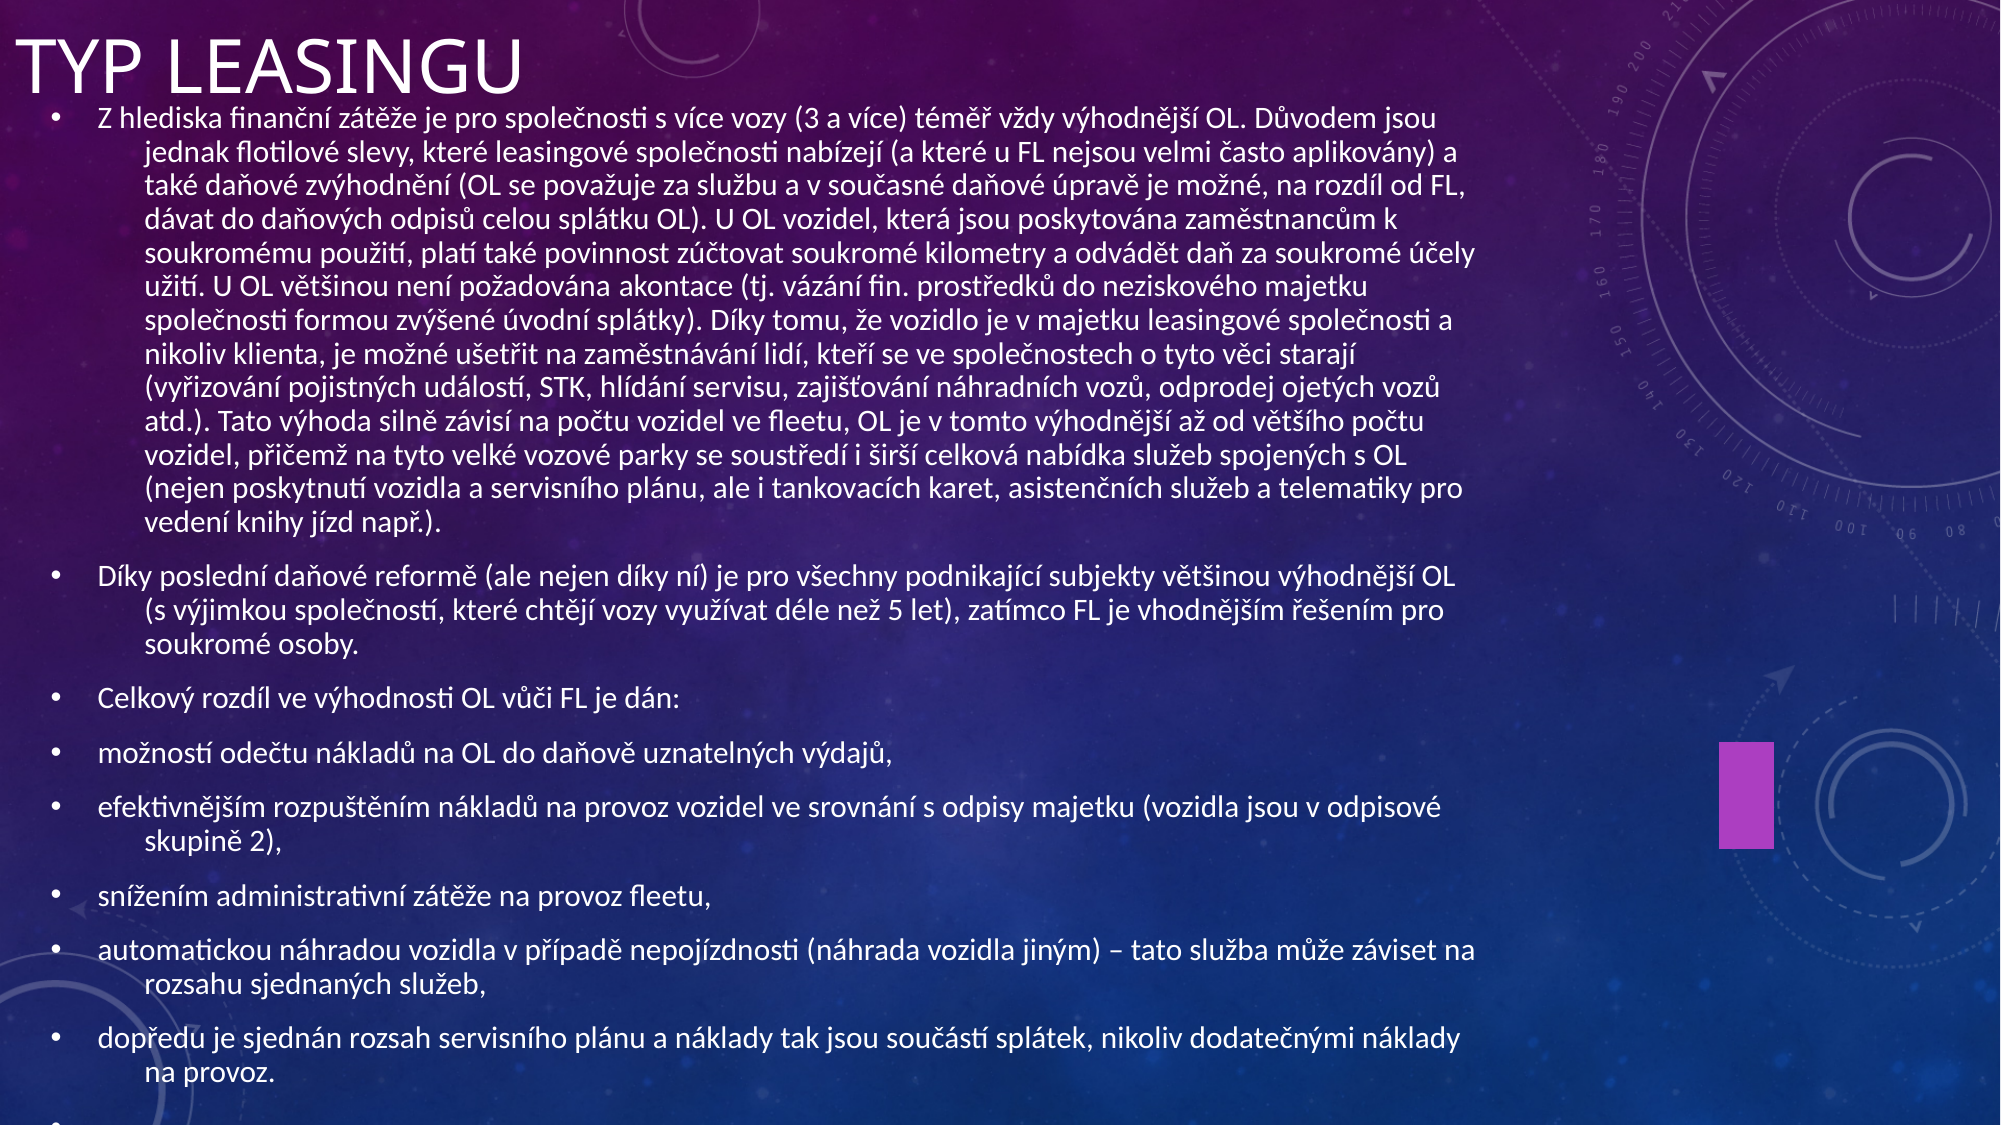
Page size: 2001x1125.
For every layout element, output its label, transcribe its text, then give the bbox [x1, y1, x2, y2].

table_header [1719, 742, 1774, 849]
title TYP leasingu [0, 0, 1663, 182]
list Z hlediska finanční zátěže je pro společnosti s více vozy (3 a více) téměř vždy výhodnější OL. Důvodem jsou jednak flotilové slevy, které leasingové společnosti nabízejí (a které u FL nejsou velmi často aplikovány) a také daňové zvýhodnění (OL se považuje za službu a v současné daňové úpravě je možné, na rozdíl od FL, dávat do daňových odpisů celou splátku OL). U OL vozidel, která jsou poskytována zaměstnancům k soukromému použití, platí také povinnost zúčtovat soukromé kilometry a odvádět daň za soukromé účely užití. U OL většinou není požadována akontace (tj. vázání fin. prostředků do neziskového majetku společnosti formou zvýšené úvodní splátky). Díky tomu, že vozidlo je v majetku leasingové společnosti a nikoliv klienta, je možné ušetřit na zaměstnávání lidí, kteří se ve společnostech o tyto věci starají (vyřizování pojistných událostí, STK, hlídání servisu, zajišťování náhradních vozů, odprodej ojetých vozů atd.). Tato výhoda silně závisí na počtu vozidel ve fleetu, OL je v tomto výhodnější až od většího počtu vozidel, přičemž na tyto velké vozové parky se soustředí i širší celková nabídka služeb spojených s OL (nejen poskytnutí vozidla a servisního plánu, ale i tankovacích karet, asistenčních služeb a telematiky pro vedení knihy jízd např.). Díky poslední daňové reformě (ale nejen díky ní) je pro všechny podnikající subjekty většinou výhodnější OL (s výjimkou společností, které chtějí vozy využívat déle než 5 let), zatímco FL je vhodnějším řešením pro soukromé osoby. Celkový rozdíl ve výhodnosti OL vůči FL je dán: možností odečtu nákladů na OL do daňově uznatelných výdajů, efektivnějším rozpuštěním nákladů na provoz vozidel ve srovnání s odpisy majetku (vozidla jsou v odpisové skupině 2), snížením administrativní zátěže na provoz fleetu, automatickou náhradou vozidla v případě nepojízdnosti (náhrada vozidla jiným) – tato služba může záviset na rozsahu sjednaných služeb, dopředu je sjednán rozsah servisního plánu a náklady tak jsou součástí splátek, nikoliv dodatečnými náklady na provoz. [35, 94, 1495, 1125]
